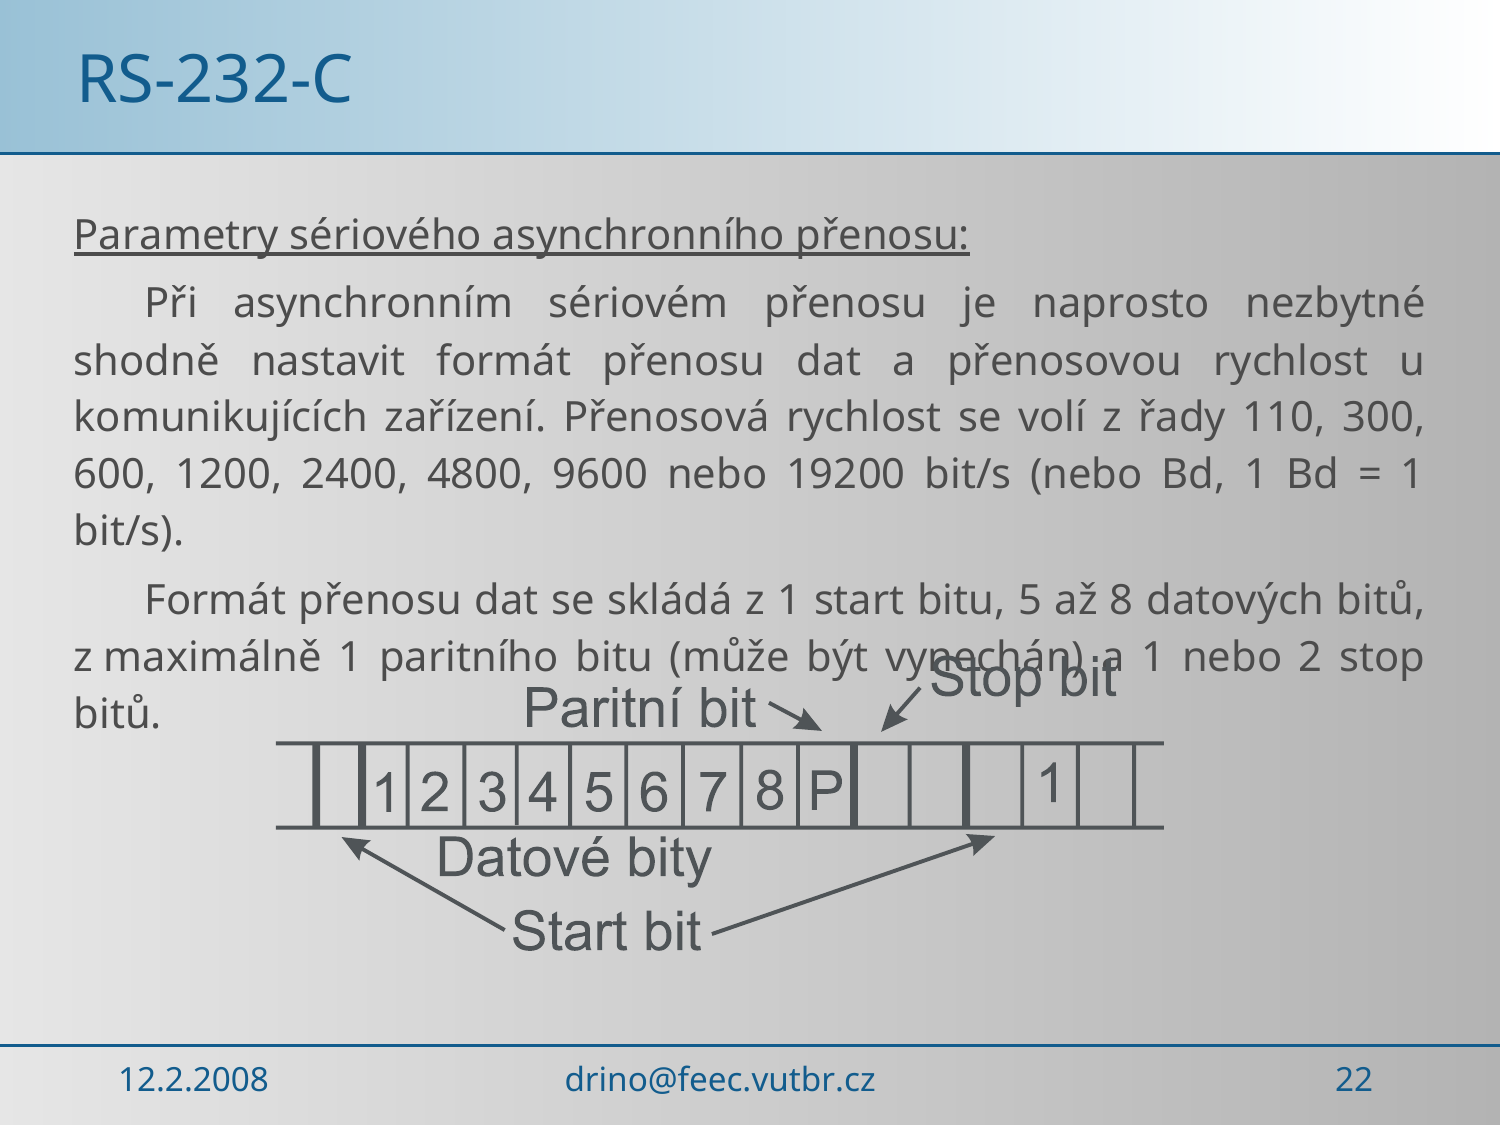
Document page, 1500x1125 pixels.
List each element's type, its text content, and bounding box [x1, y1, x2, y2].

text_box 12.2.2008 [103, 1049, 432, 1125]
title RS-232-C [0, 0, 1500, 152]
text_box <číslo> [1075, 1049, 1388, 1125]
text_box Parametry sériového asynchronního přenosu: Při asynchronním sériovém přenosu je naprosto nezbytné shodně nastavit formát přenosu dat a přenosovou rychlost u komunikujících zařízení. Přenosová rychlost se volí z řady 110, 300, 600, 1200, 2400, 4800, 9600 nebo 19200 bit/s (nebo Bd, 1 Bd = 1 bit/s). Formát přenosu dat se skládá z 1 start bitu, 5 až 8 datových bitů, z maximálně 1 paritního bitu (může být vynechán) a 1 nebo 2 stop bitů. [59, 196, 1442, 749]
text_box drino@feec.vutbr.cz [454, 1049, 987, 1125]
picture [275, 655, 1164, 951]
